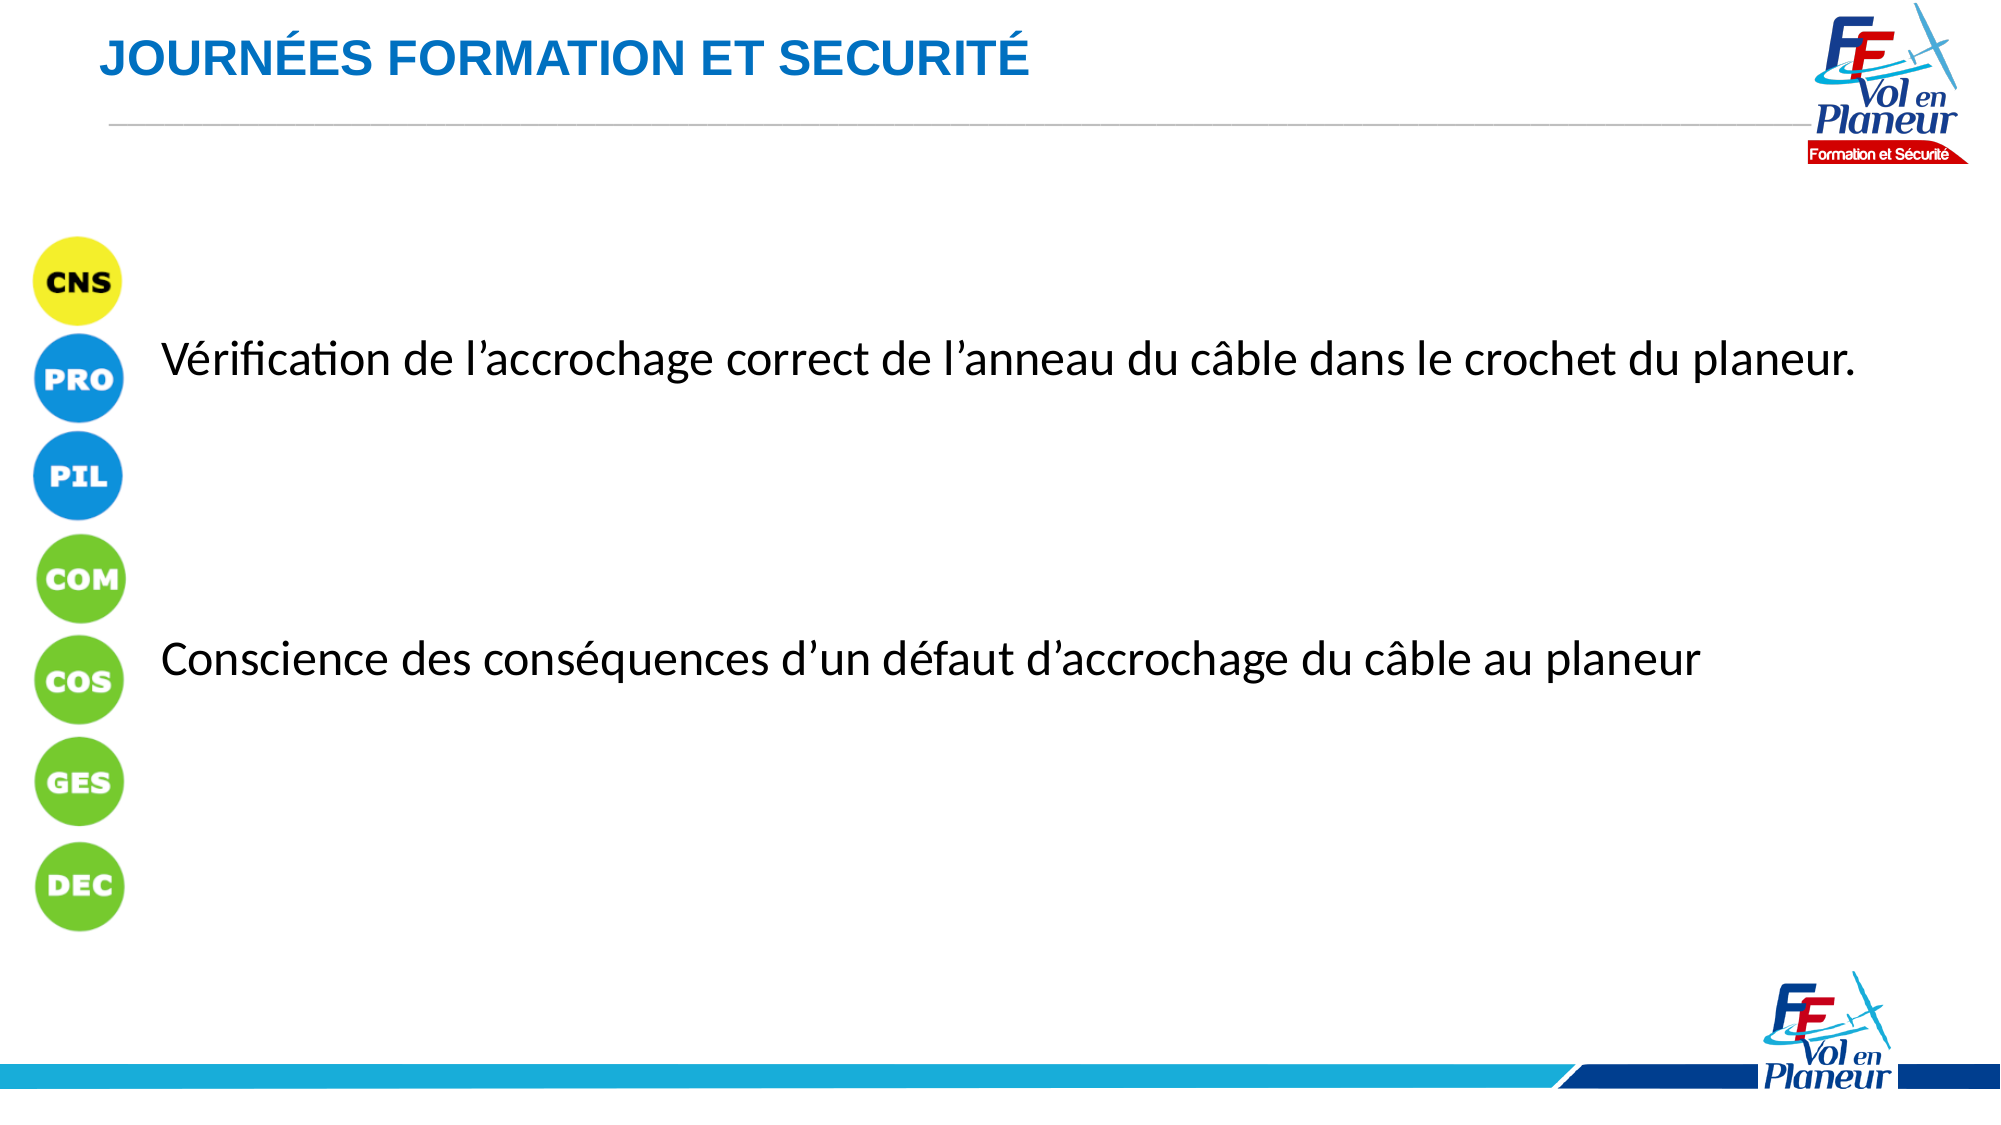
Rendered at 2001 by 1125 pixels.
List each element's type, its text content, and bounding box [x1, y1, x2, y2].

picture [17, 218, 152, 950]
picture [1759, 2, 2000, 165]
picture [0, 959, 2000, 1125]
list JOURNÉES FORMATION ET SECURITÉ [70, 24, 1547, 93]
text_box Vérification de l’accrochage correct de l’anneau du câble dans le crochet du planeur. Conscience des conséquences d’un défaut d’accrochage du câble au planeur [152, 218, 1881, 694]
